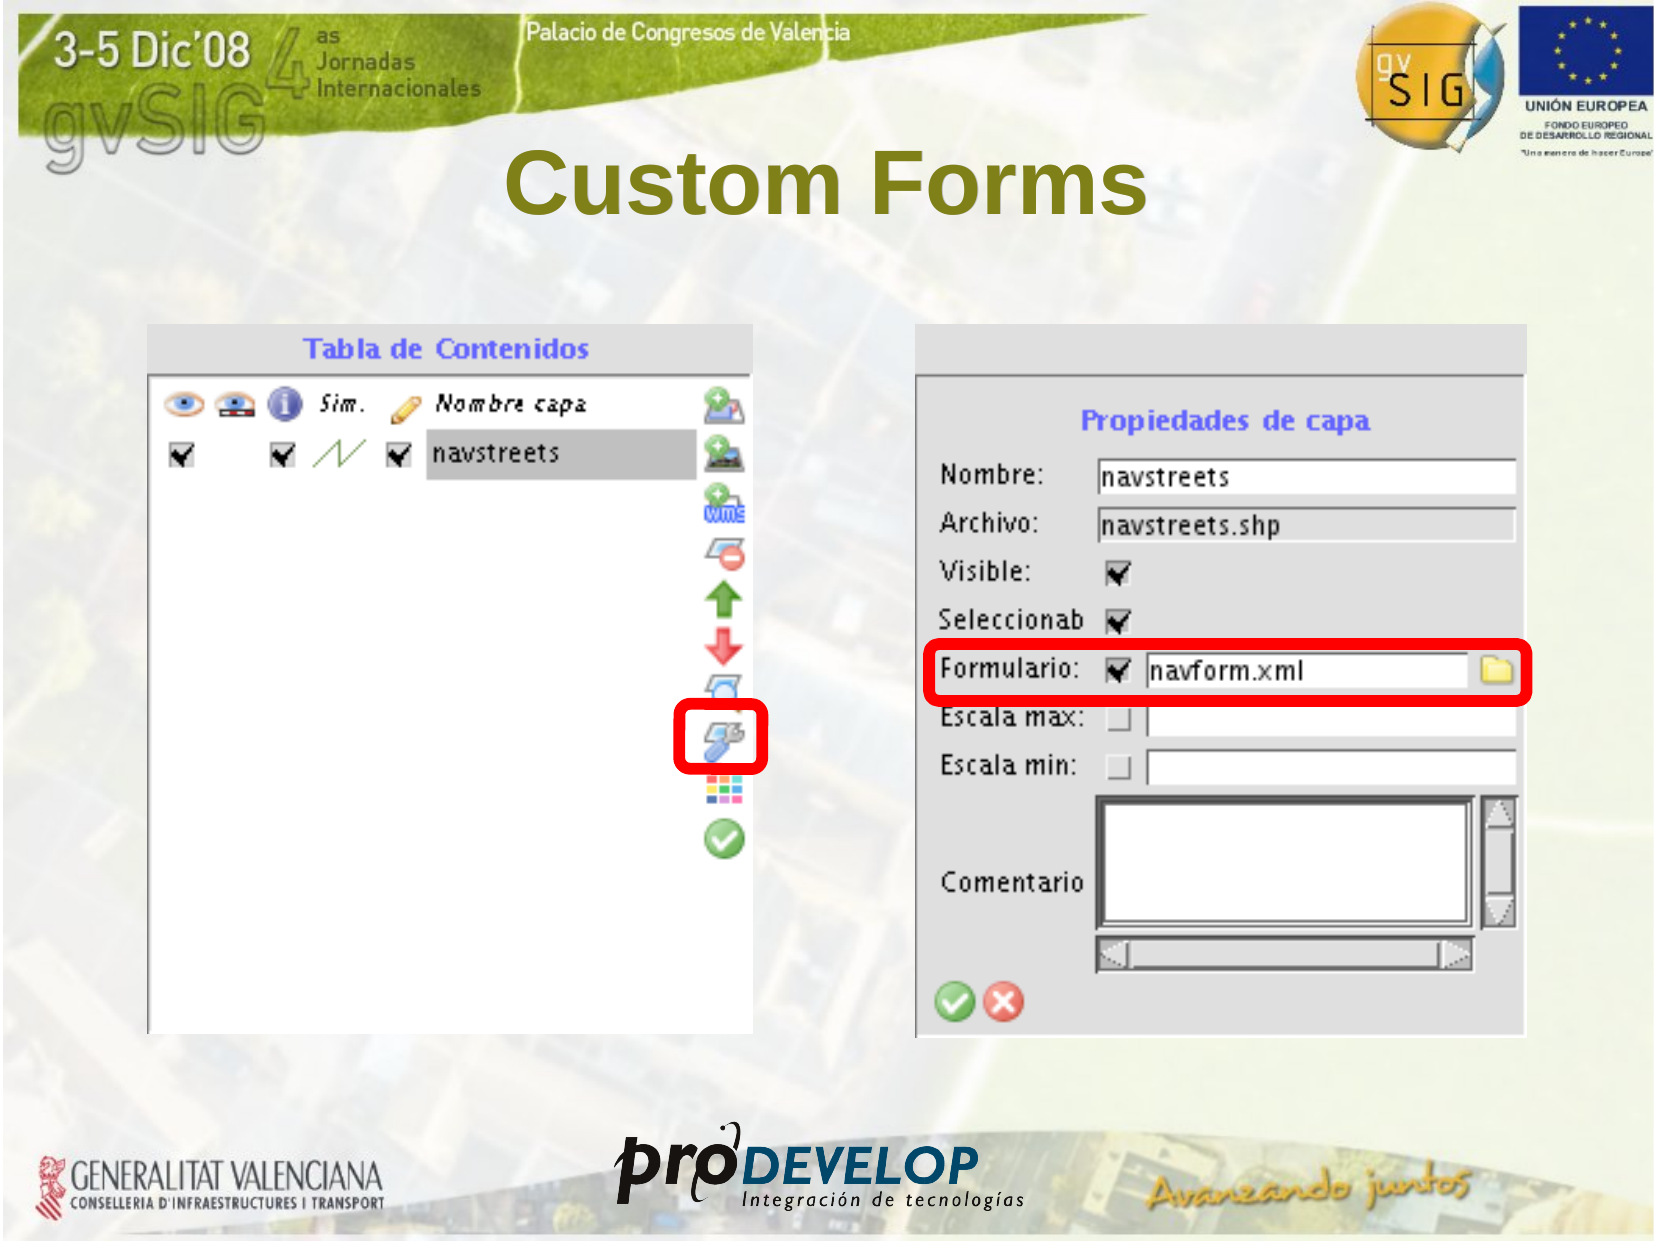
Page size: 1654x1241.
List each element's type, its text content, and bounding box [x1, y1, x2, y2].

picture [3, 0, 1654, 1241]
title Custom Forms [82, 78, 1571, 287]
